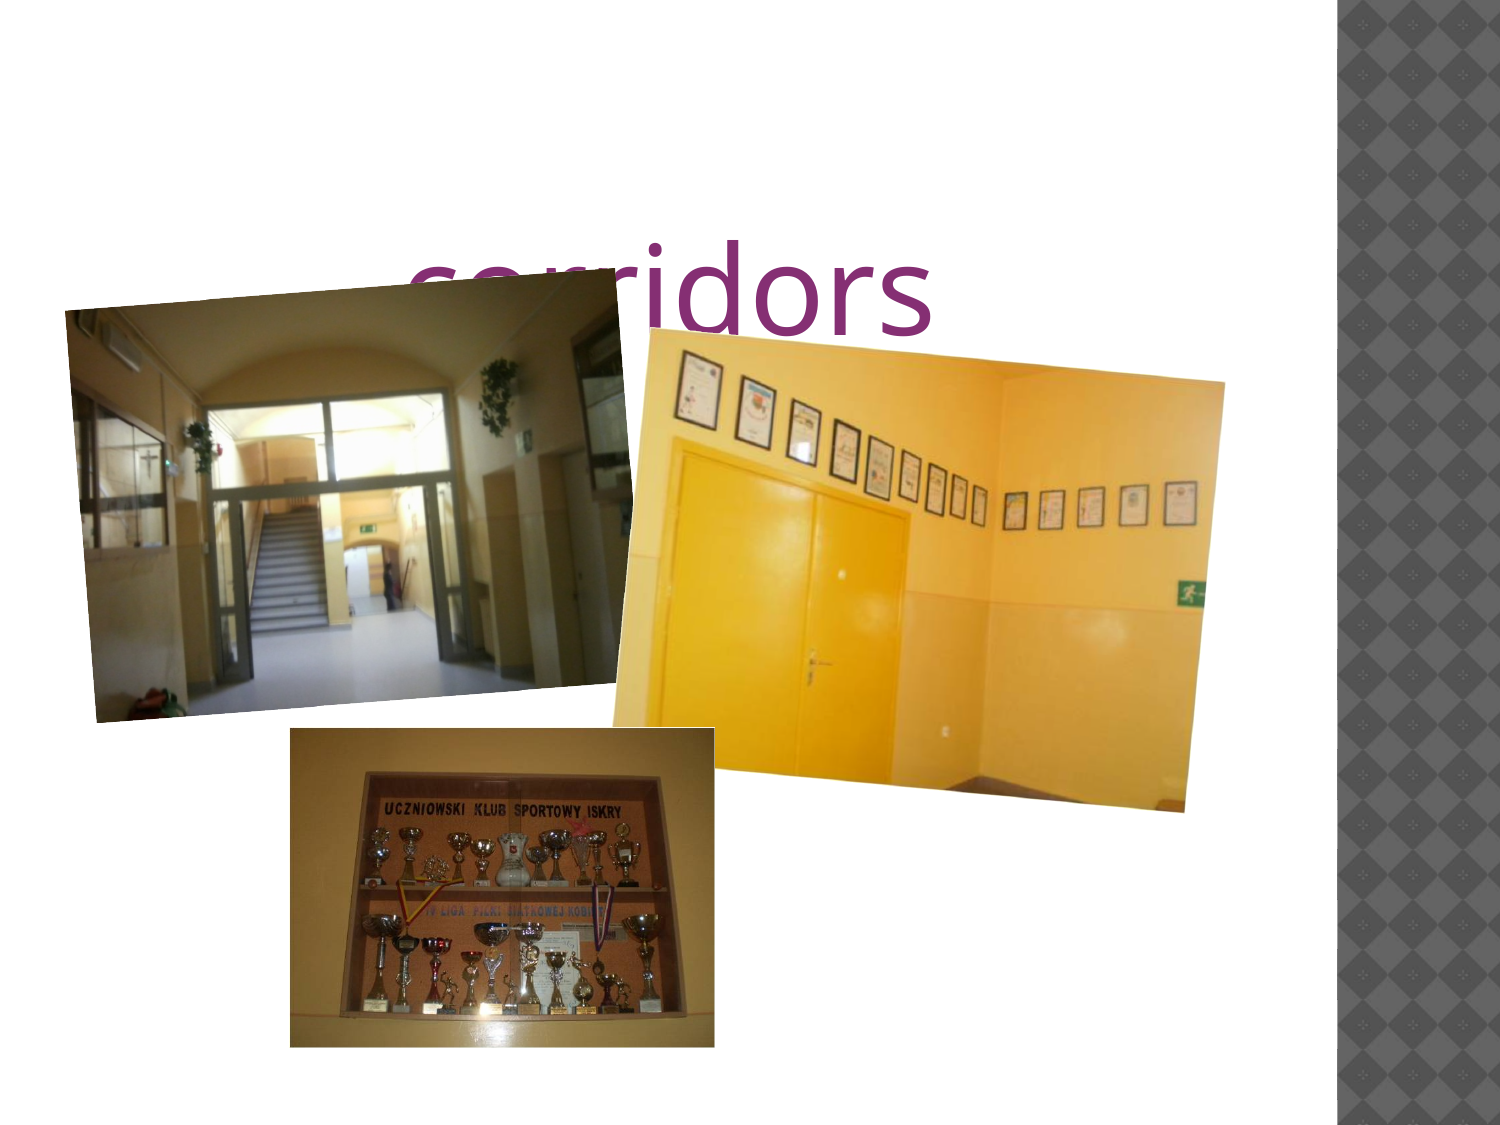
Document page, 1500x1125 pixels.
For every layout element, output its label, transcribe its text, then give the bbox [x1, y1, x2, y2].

title corridors [75, 52, 1263, 350]
picture [64, 267, 1226, 1048]
picture [1337, 0, 1500, 1125]
